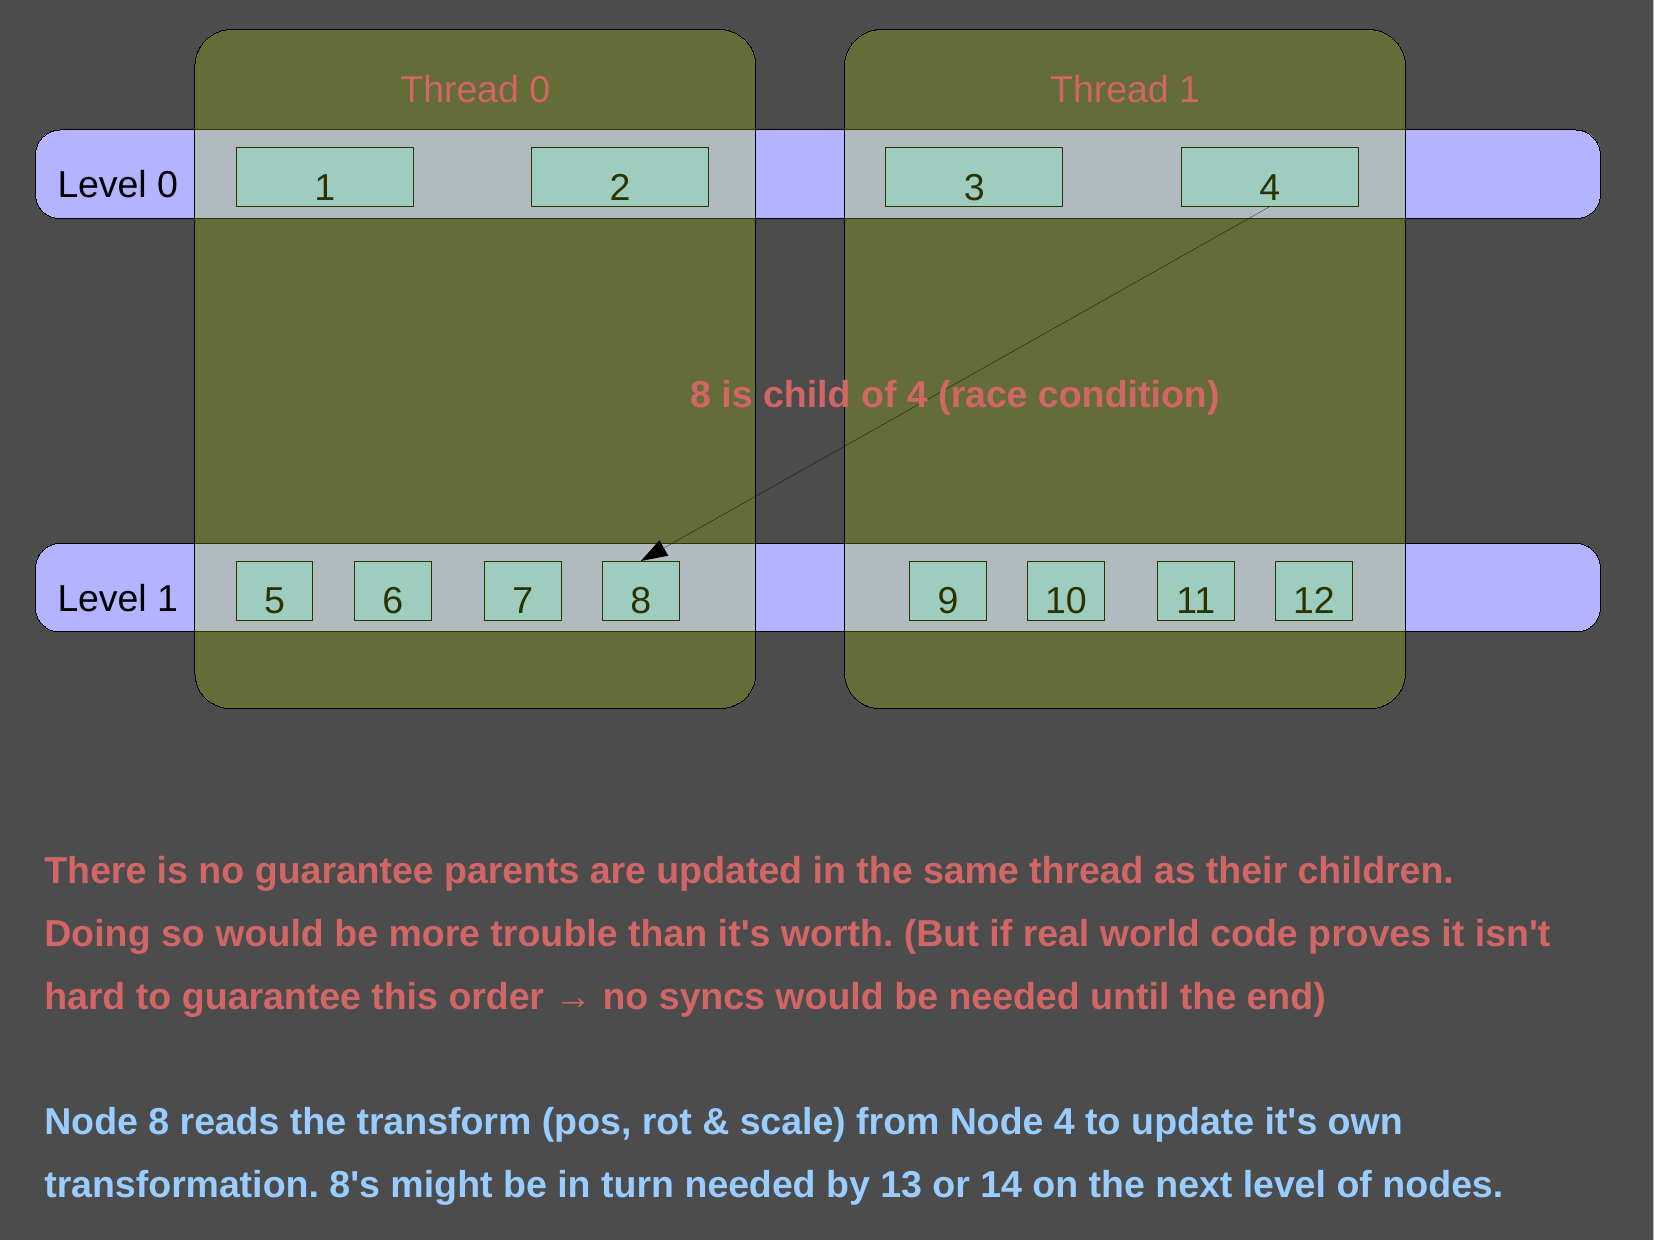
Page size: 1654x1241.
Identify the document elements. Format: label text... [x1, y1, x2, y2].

text_box Level 1 [1406, 543, 1601, 632]
text_box Level 0 [756, 129, 844, 219]
text_box Level 0 [1406, 129, 1601, 219]
text_box Level 1 [35, 543, 194, 632]
text_box Level 1 [756, 543, 844, 632]
text_box There is no guarantee parents are updated in the same thread as their children. Doing so would be more trouble than it's worth. (But if real world code proves it isn't hard to guarantee this order → no syncs would be needed until the end) Node 8 reads the transform (pos, rot & scale) from Node 4 to update it's own transformation. 8's might be in turn needed by 13 or 14 on the next level of nodes. [29, 820, 1595, 1204]
text_box Level 0 [35, 129, 194, 219]
text_box Thread 0 [194, 29, 756, 709]
text_box Thread 1 [844, 29, 1406, 709]
